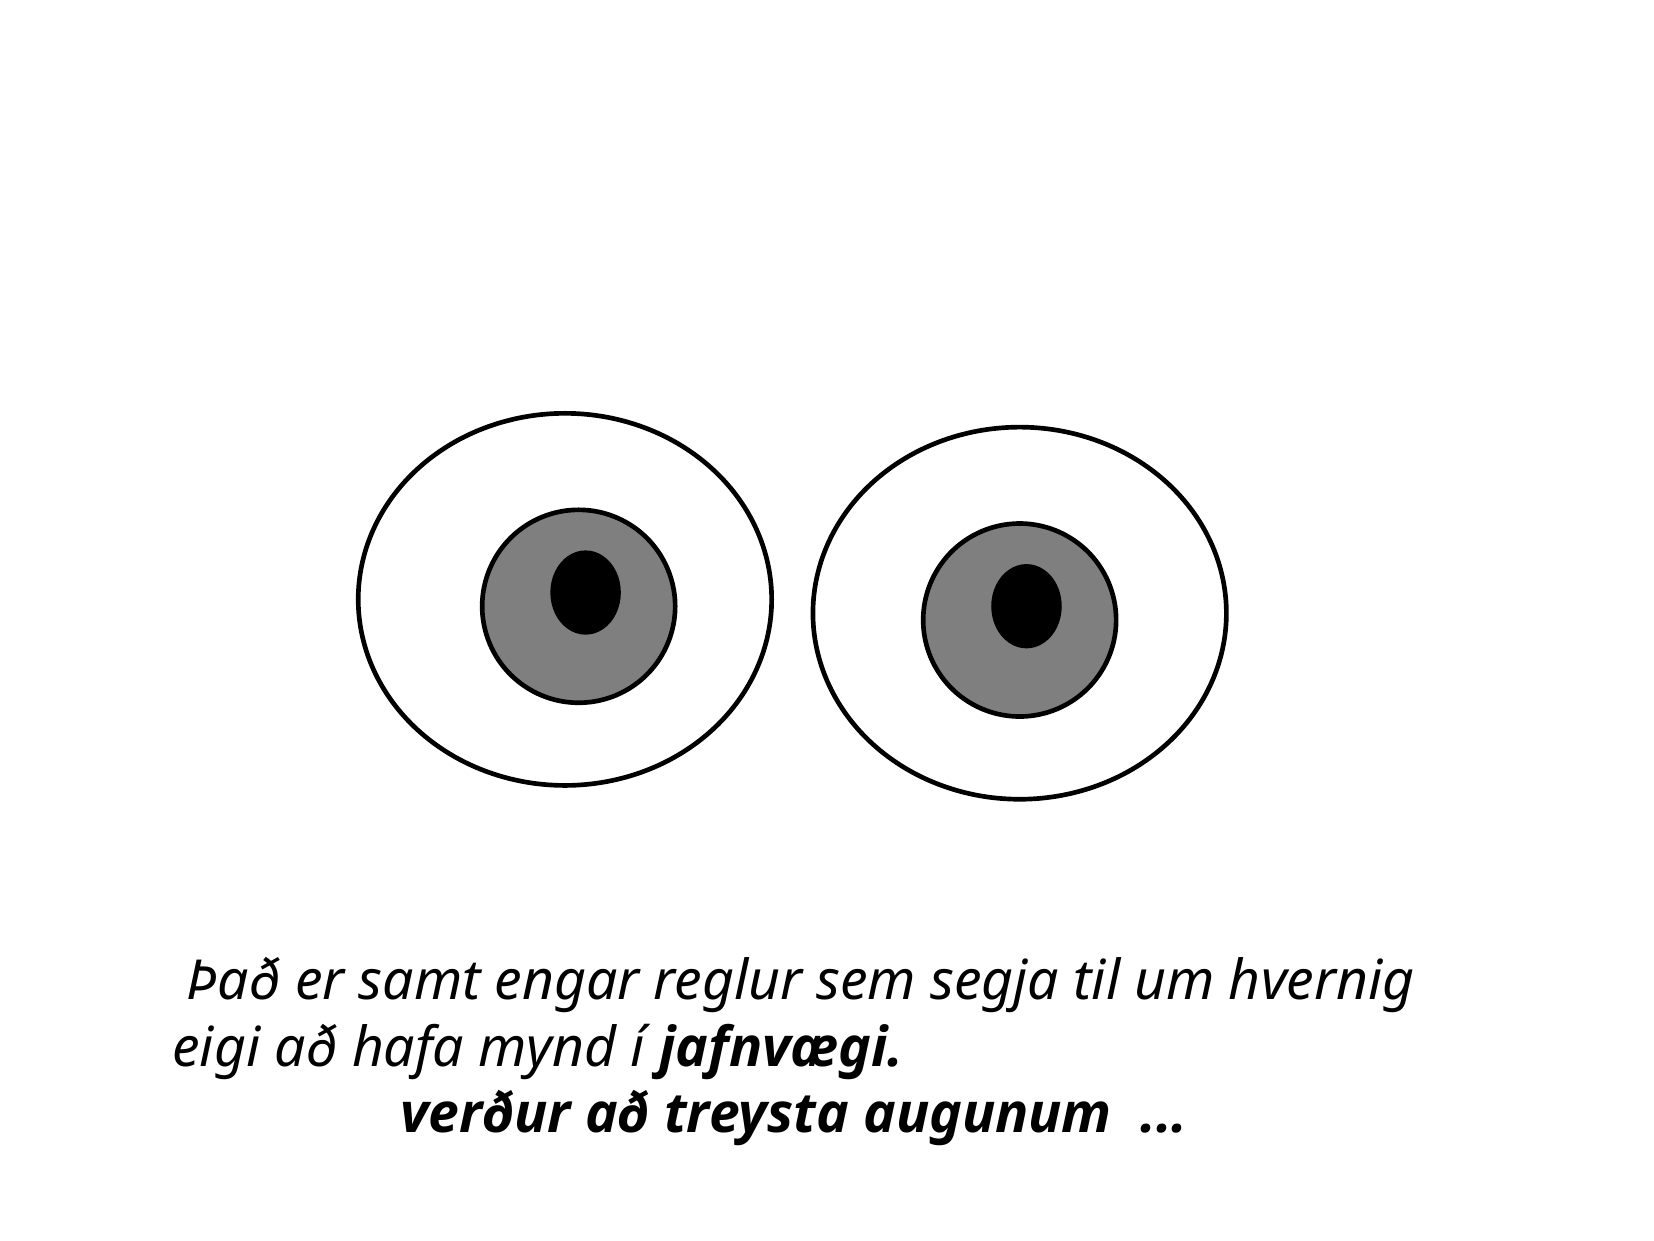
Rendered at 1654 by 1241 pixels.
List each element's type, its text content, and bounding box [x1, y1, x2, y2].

text_box Það er samt engar reglur sem segja til um hvernig eigi að hafa mynd í jafnvægi. verður að treysta augunum ... [157, 936, 1445, 1152]
text_box [482, 509, 676, 703]
text_box [923, 523, 1117, 717]
